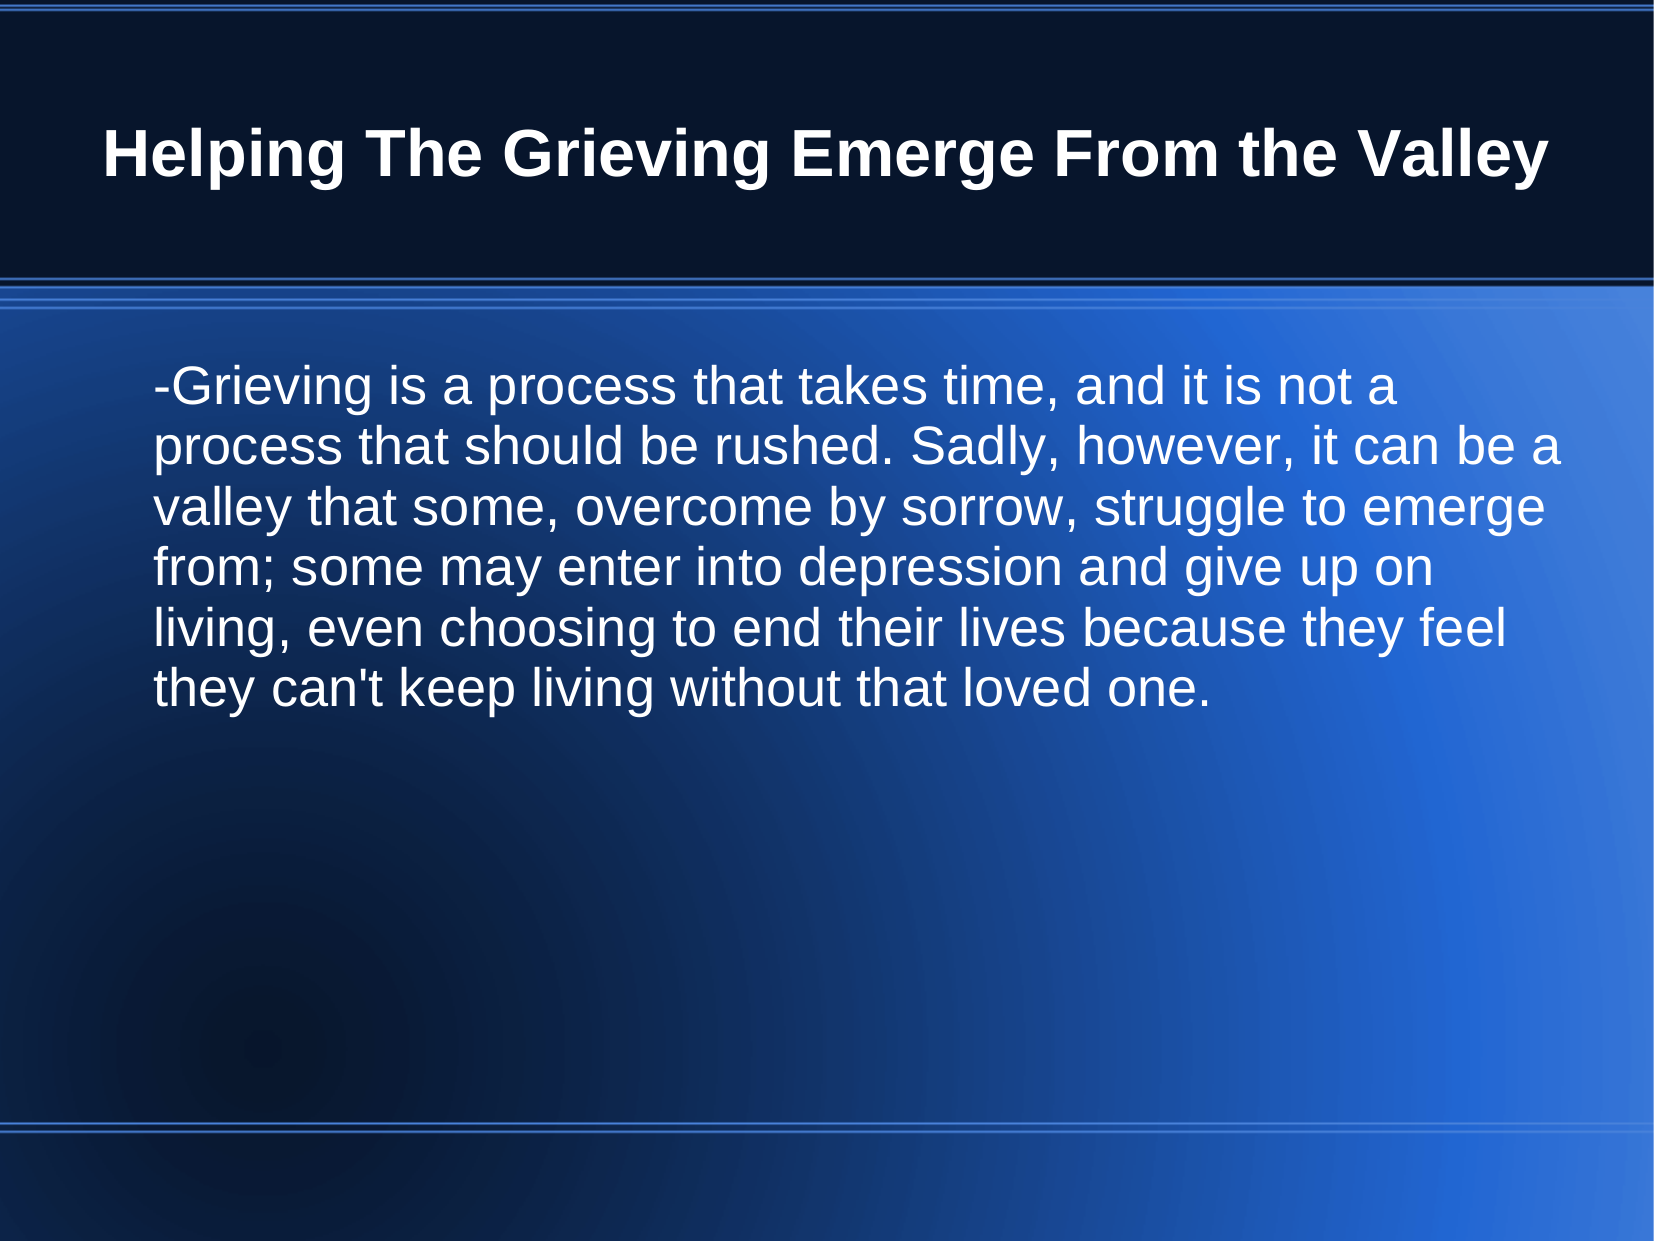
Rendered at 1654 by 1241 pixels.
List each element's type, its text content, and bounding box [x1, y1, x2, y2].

list -Grieving is a process that takes time, and it is not a process that should be rushed. Sadly, however, it can be a valley that some, overcome by sorrow, struggle to emerge from; some may enter into depression and give up on living, even choosing to end their lives because they feel they can't keep living without that loved one. [82, 355, 1571, 1058]
picture [0, 0, 1654, 1241]
title Helping The Grieving Emerge From the Valley [82, 49, 1571, 257]
